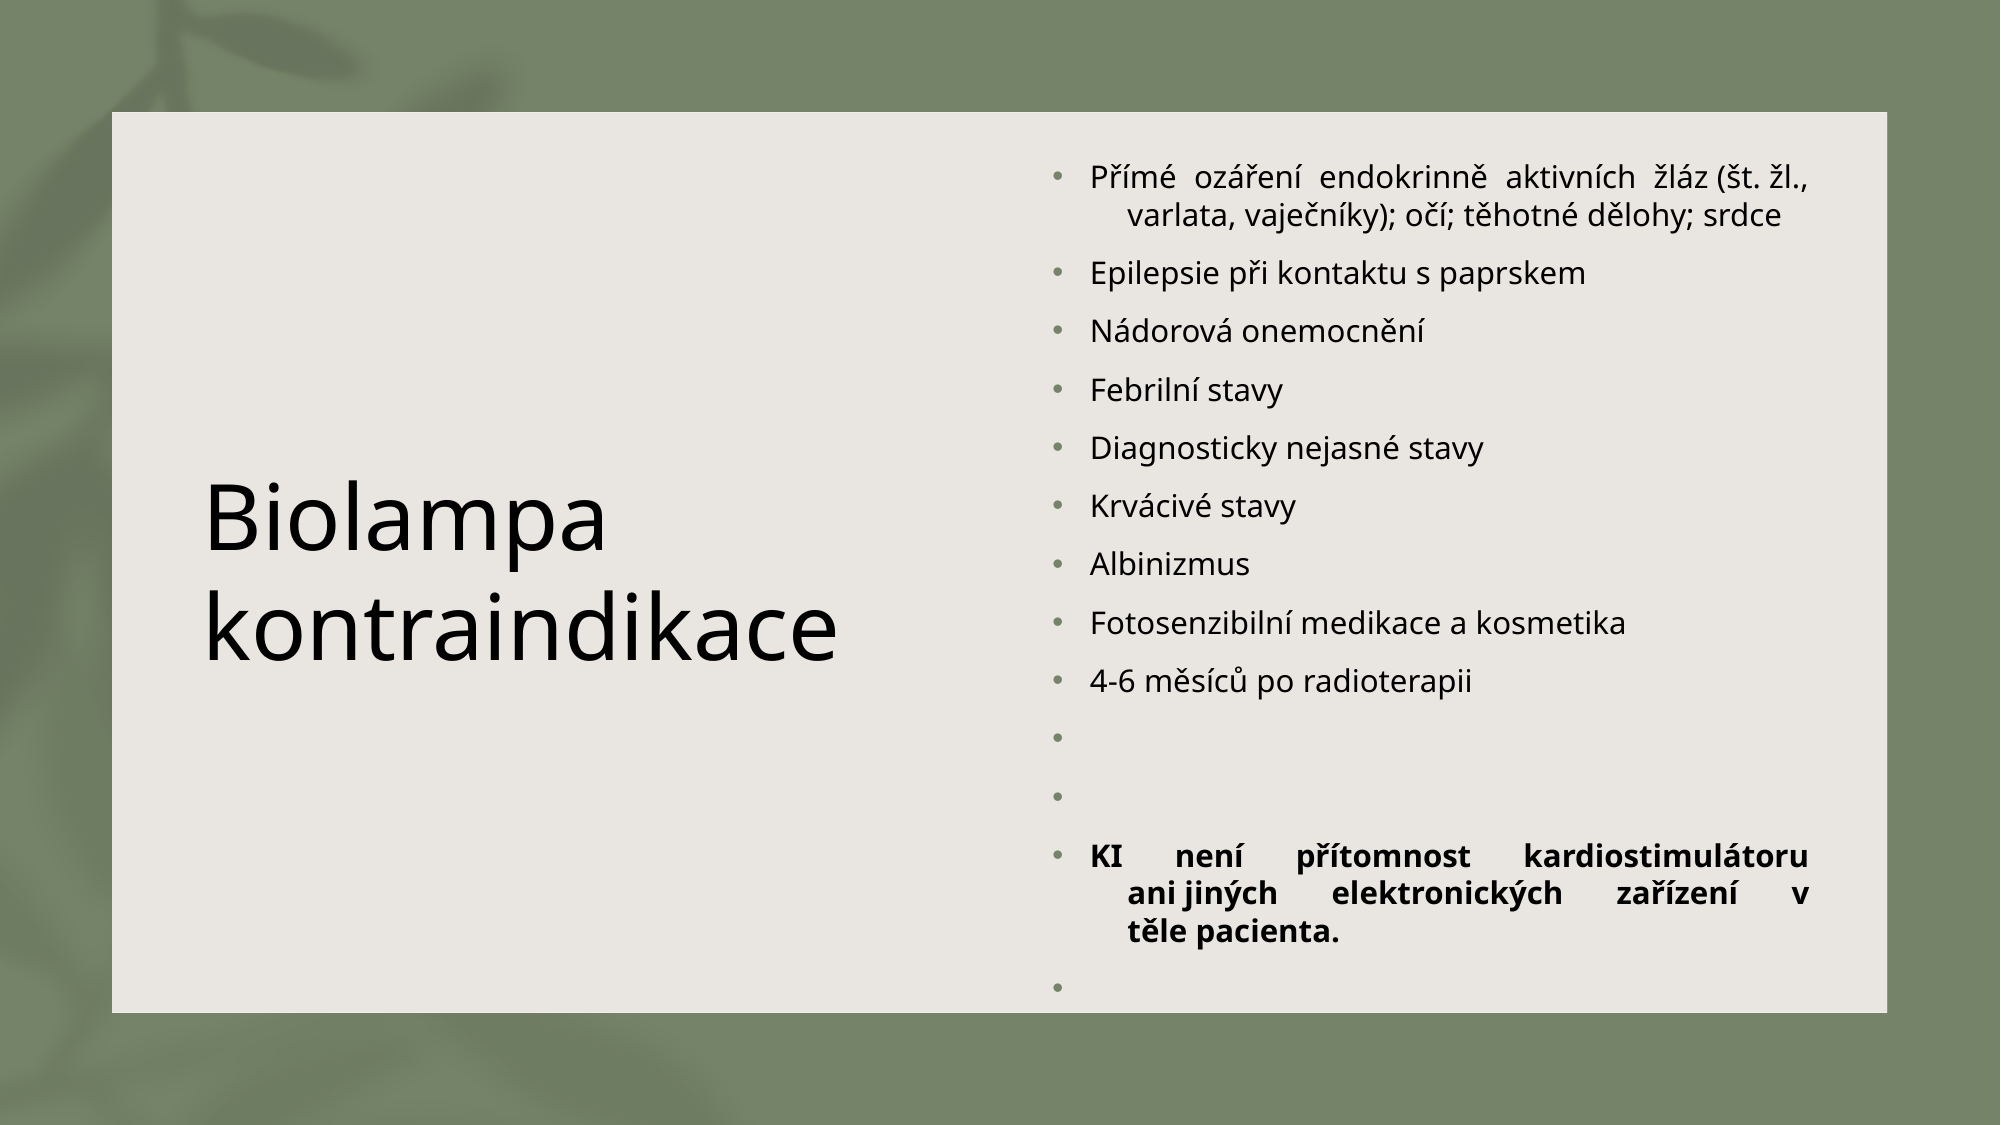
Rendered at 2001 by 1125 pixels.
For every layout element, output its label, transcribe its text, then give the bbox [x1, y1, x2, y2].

title Biolampa kontraindikace [187, 149, 1000, 988]
picture [0, 0, 860, 1125]
text_box [112, 0, 2000, 1125]
list Přímé ozáření endokrinně aktivních žláz (št. žl., varlata, vaječníky); očí; těhotné dělohy; srdce Epilepsie při kontaktu s paprskem Nádorová onemocnění Febrilní stavy Diagnosticky nejasné stavy Krvácivé stavy Albinizmus Fotosenzibilní medikace a kosmetika 4-6 měsíců po radioterapii KI není přítomnost kardiostimulátoru ani jiných elektronických zařízení v těle pacienta. [1037, 149, 1825, 988]
